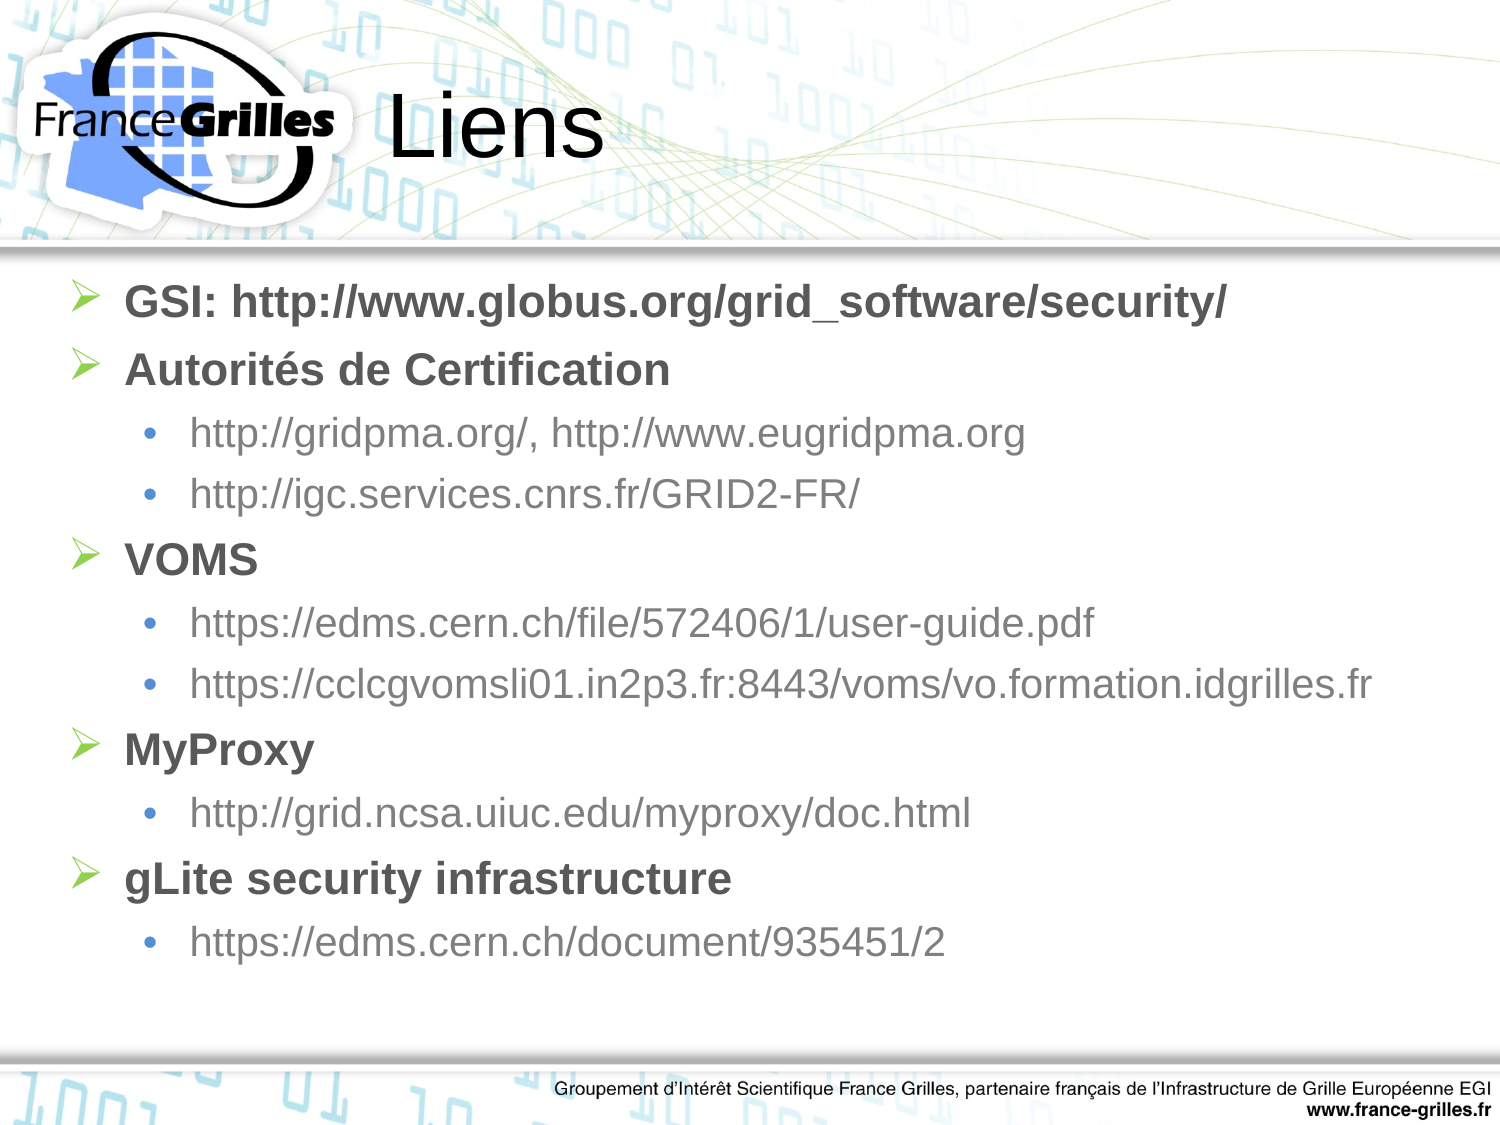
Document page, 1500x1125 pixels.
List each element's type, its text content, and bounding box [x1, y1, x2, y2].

list GSI: http://www.globus.org/grid_software/security/ Autorités de Certification http://gridpma.org/, http://www.eugridpma.org http://igc.services.cnrs.fr/GRID2-FR/ VOMS https://edms.cern.ch/file/572406/1/user-guide.pdf https://cclcgvomsli01.in2p3.fr:8443/voms/vo.formation.idgrilles.fr MyProxy http://grid.ncsa.uiuc.edu/myproxy/doc.html gLite security infrastructure https://edms.cern.ch/document/935451/2 [53, 268, 1459, 1046]
picture [0, 0, 1500, 1125]
title Liens [372, 7, 1459, 244]
